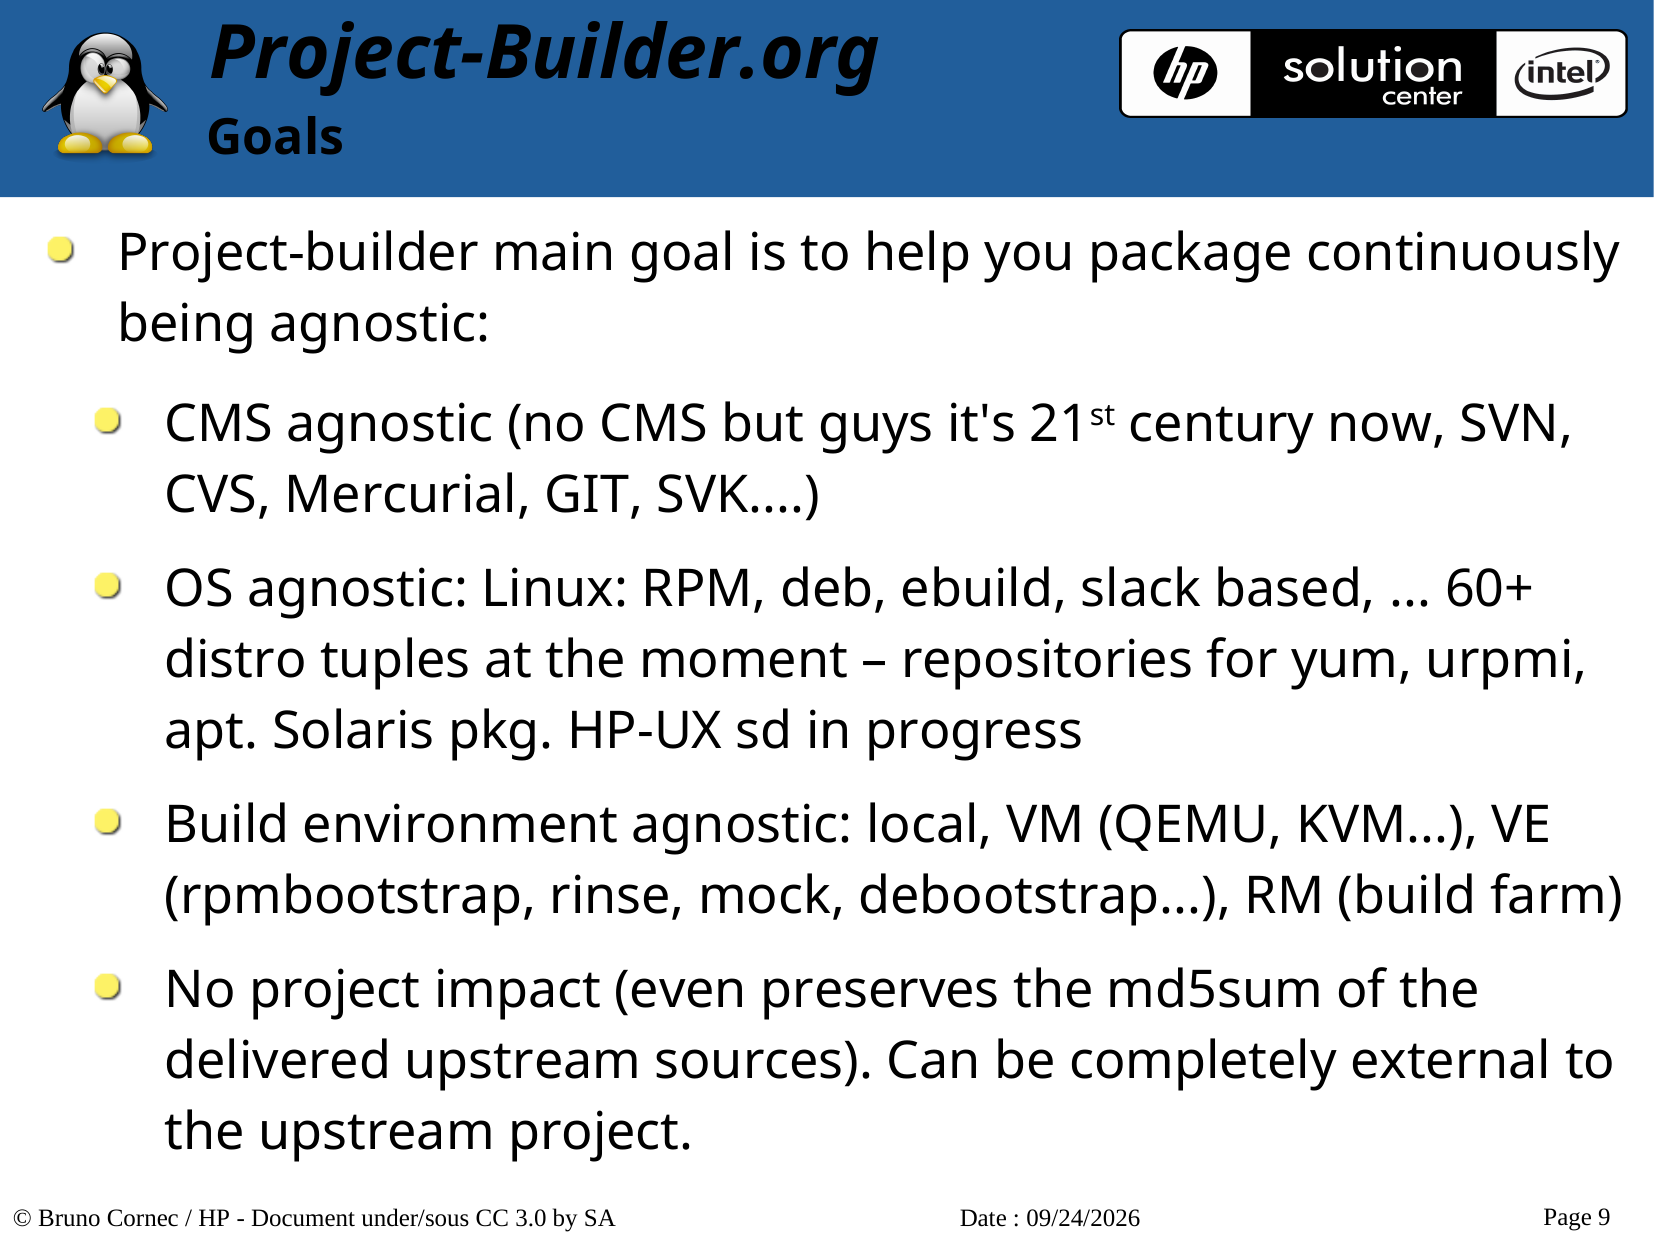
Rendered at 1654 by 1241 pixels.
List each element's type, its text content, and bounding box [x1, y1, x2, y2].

title Goals [206, 56, 1121, 218]
list Project-builder main goal is to help you package continuously being agnostic: CMS agnostic (no CMS but guys it's 21st century now, SVN, CVS, Mercurial, GIT, SVK....) OS agnostic: Linux: RPM, deb, ebuild, slack based, ... 60+ distro tuples at the moment – repositories for yum, urpmi, apt. Solaris pkg. HP-UX sd in progress Build environment agnostic: local, VM (QEMU, KVM...), VE (rpmbootstrap, rinse, mock, debootstrap...), RM (build farm) No project impact (even preserves the md5sum of the delivered upstream sources). Can be completely external to the upstream project. [34, 215, 1642, 1103]
picture [42, 29, 168, 167]
picture [1119, 29, 1628, 118]
